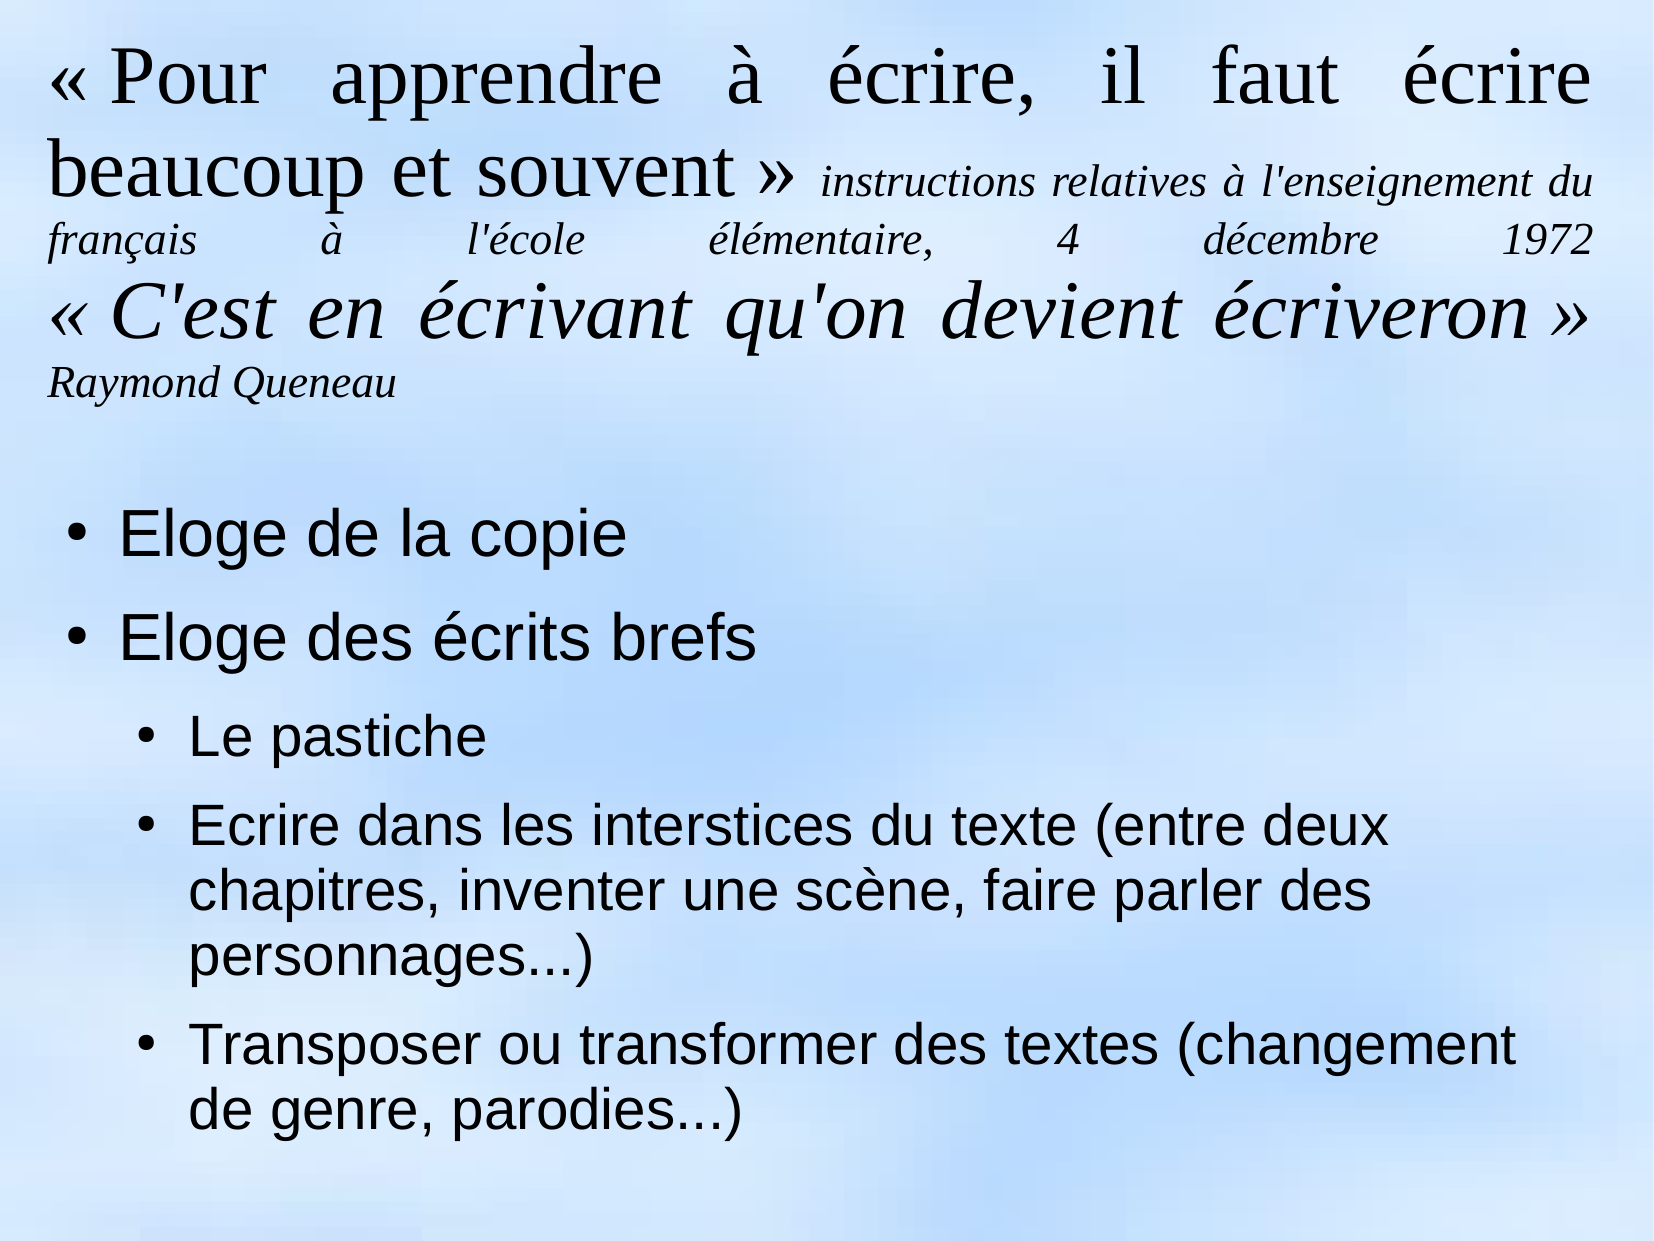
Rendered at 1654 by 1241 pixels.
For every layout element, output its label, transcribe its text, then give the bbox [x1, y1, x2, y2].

list Eloge de la copie Eloge des écrits brefs Le pastiche Ecrire dans les interstices du texte (entre deux chapitres, inventer une scène, faire parler des personnages...) Transposer ou transformer des textes (changement de genre, parodies...) [47, 495, 1536, 1241]
picture [0, 0, 1654, 1241]
title « Pour apprendre à écrire, il faut écrire beaucoup et souvent » instructions relatives à l'enseignement du français à l'école élémentaire, 4 décembre 1972 « C'est en écrivant qu'on devient écriveron » Raymond Queneau [47, 29, 1595, 408]
